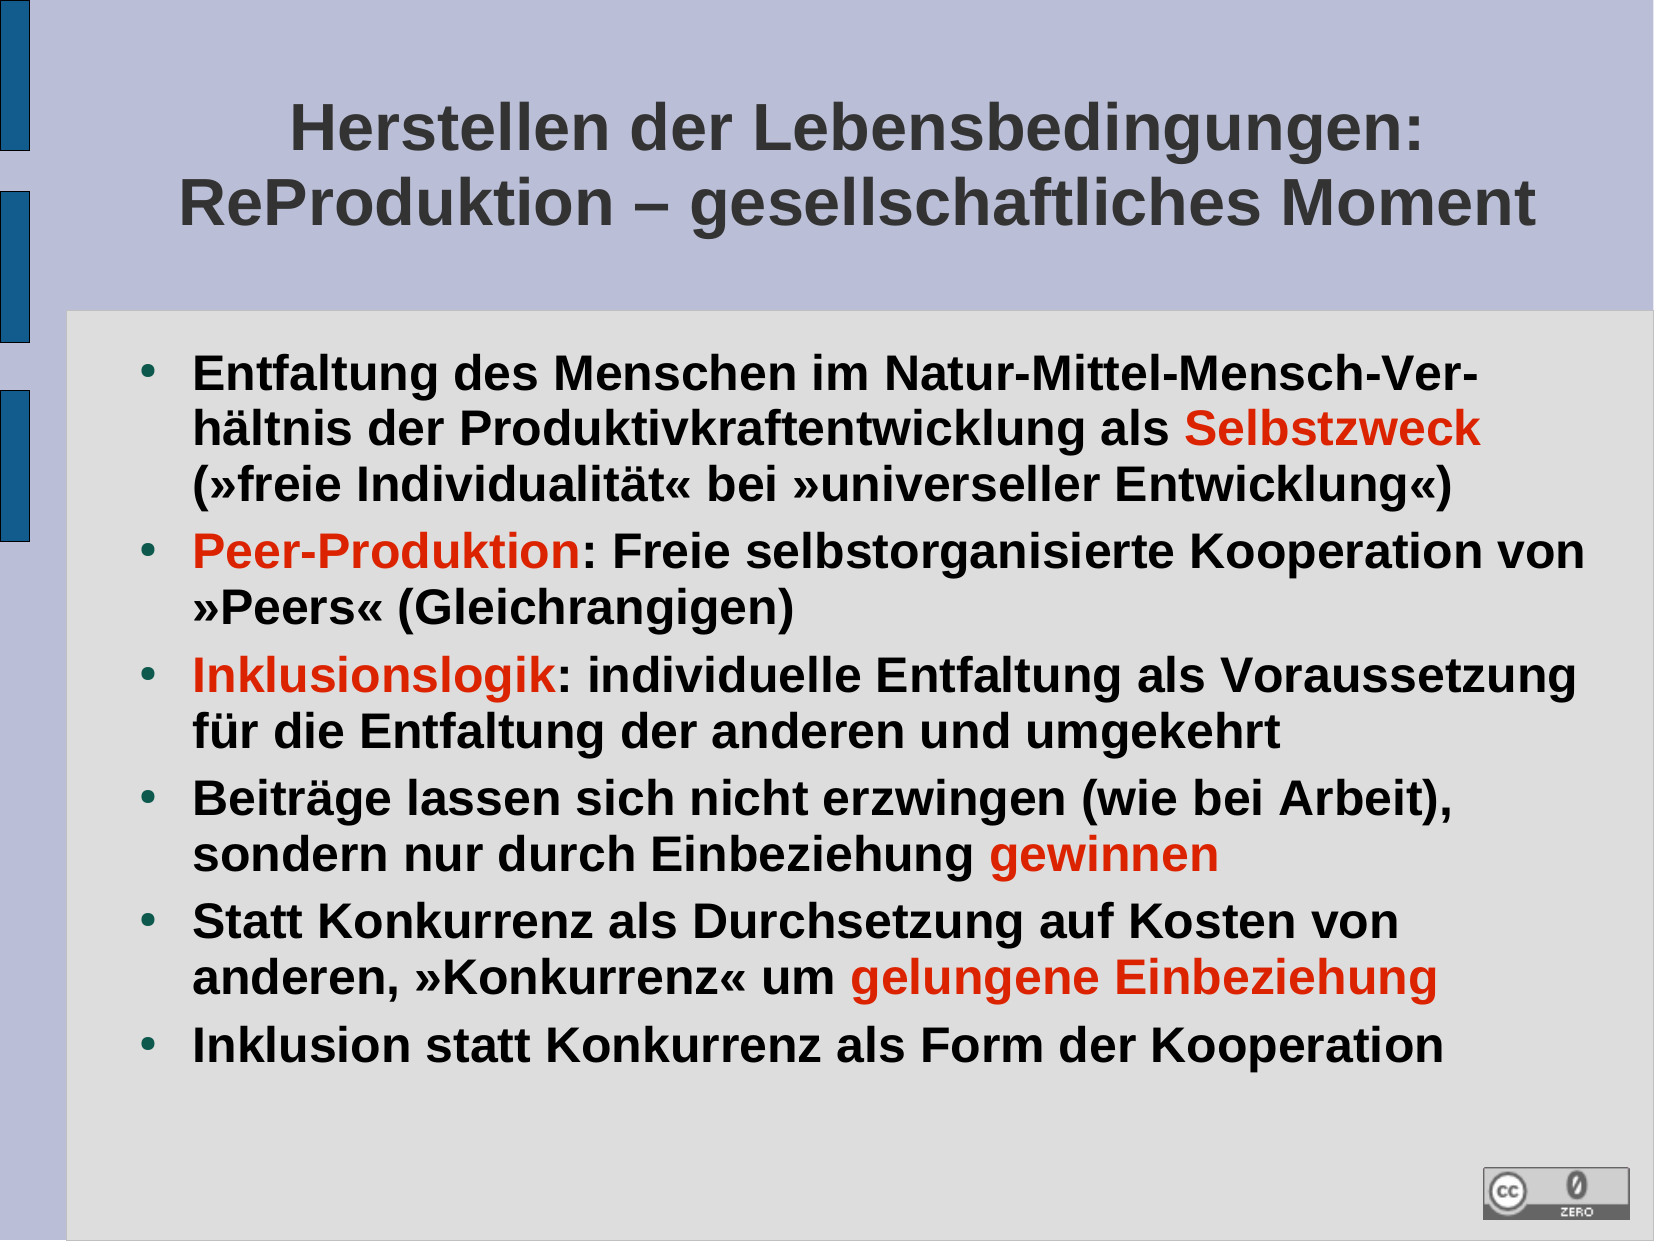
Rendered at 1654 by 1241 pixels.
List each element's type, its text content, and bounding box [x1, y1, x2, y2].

list Entfaltung des Menschen im Natur-Mittel-Mensch-Ver-hältnis der Produktivkraftentwicklung als Selbstzweck (»freie Individualität« bei »universeller Entwicklung«) Peer-Produktion: Freie selbstorganisierte Kooperation von »Peers« (Gleichrangigen) Inklusionslogik: individuelle Entfaltung als Voraussetzung für die Entfaltung der anderen und umgekehrt Beiträge lassen sich nicht erzwingen (wie bei Arbeit), sondern nur durch Einbeziehung gewinnen Statt Konkurrenz als Durchsetzung auf Kosten von anderen, »Konkurrenz« um gelungene Einbeziehung Inklusion statt Konkurrenz als Form der Kooperation [121, 344, 1595, 1152]
title Herstellen der Lebensbedingungen: ReProduktion – gesellschaftliches Moment [121, 61, 1595, 269]
picture [1483, 1167, 1630, 1220]
